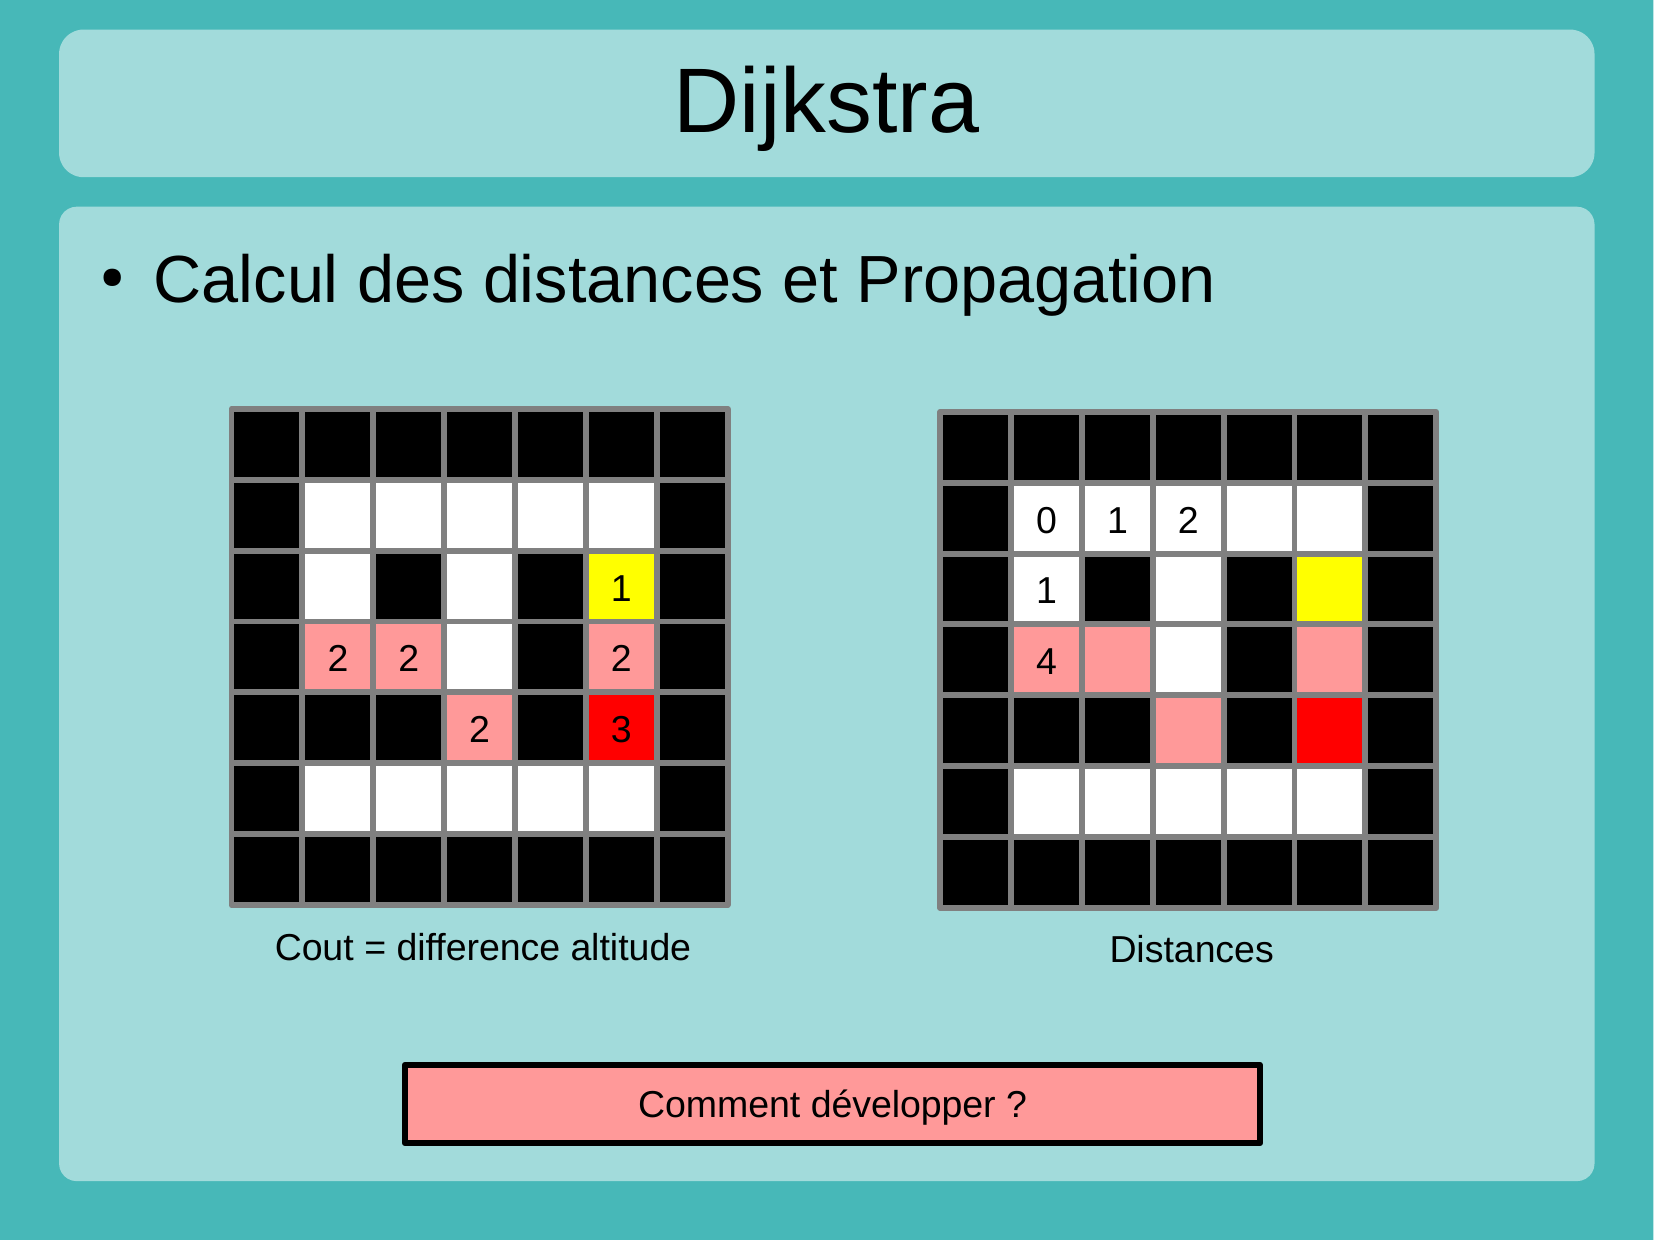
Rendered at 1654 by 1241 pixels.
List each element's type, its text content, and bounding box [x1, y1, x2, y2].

text_box 2 [444, 692, 514, 763]
text_box Comment développer ? [405, 1065, 1261, 1144]
text_box Distances [911, 921, 1473, 979]
text_box Cout = difference altitude [202, 918, 764, 976]
text_box 3 [585, 692, 657, 763]
text_box [231, 408, 728, 905]
text_box 2 [302, 621, 374, 692]
text_box 1 [1082, 482, 1152, 553]
text_box 1 [585, 550, 657, 621]
title Dijkstra [0, 41, 1654, 160]
text_box 2 [585, 621, 657, 692]
text_box 4 [1011, 624, 1082, 695]
text_box 1 [1011, 553, 1082, 624]
text_box 2 [1152, 482, 1223, 553]
text_box [940, 411, 1437, 908]
text_box 2 [374, 621, 444, 692]
text_box 0 [1011, 482, 1082, 553]
list Calcul des distances et Propagation [82, 242, 1571, 962]
